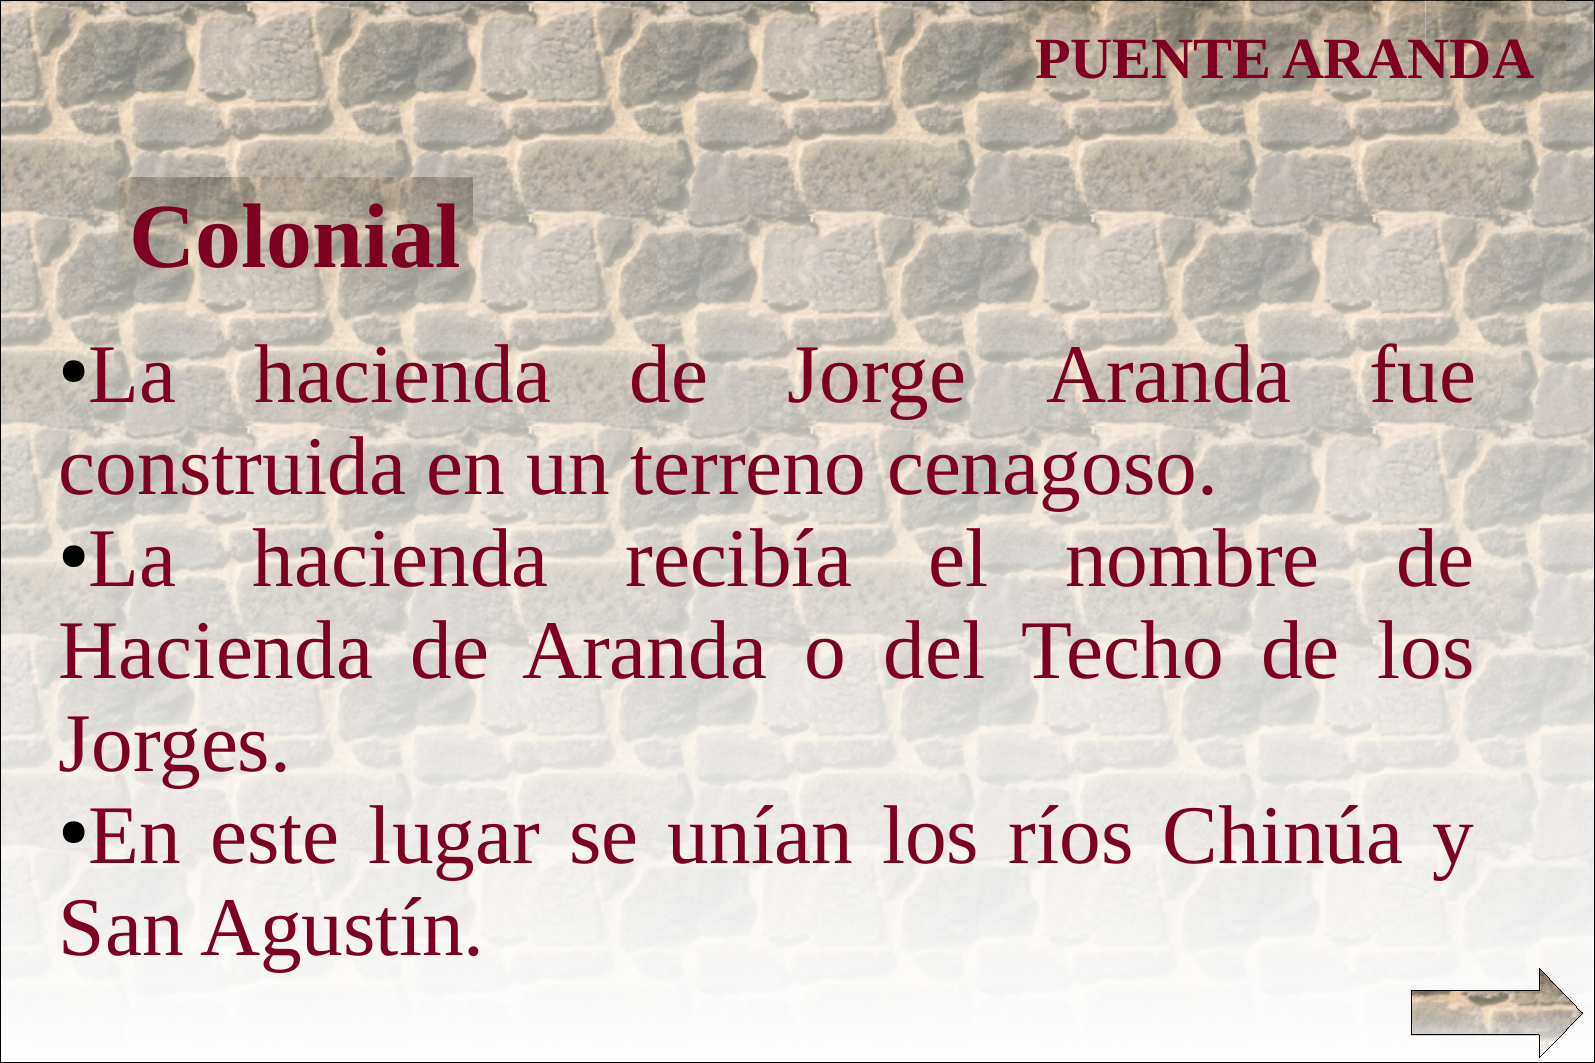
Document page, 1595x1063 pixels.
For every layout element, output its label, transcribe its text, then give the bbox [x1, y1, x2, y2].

text_box [1411, 968, 1583, 1058]
text_box Colonial [118, 177, 473, 296]
subtitle La hacienda de Jorge Aranda fue construida en un terreno cenagoso. La hacienda recibía el nombre de Hacienda de Aranda o del Techo de los Jorges. En este lugar se unían los ríos Chinúa y San Agustín. [59, 327, 1477, 974]
text_box PUENTE ARANDA [1003, 0, 1565, 119]
